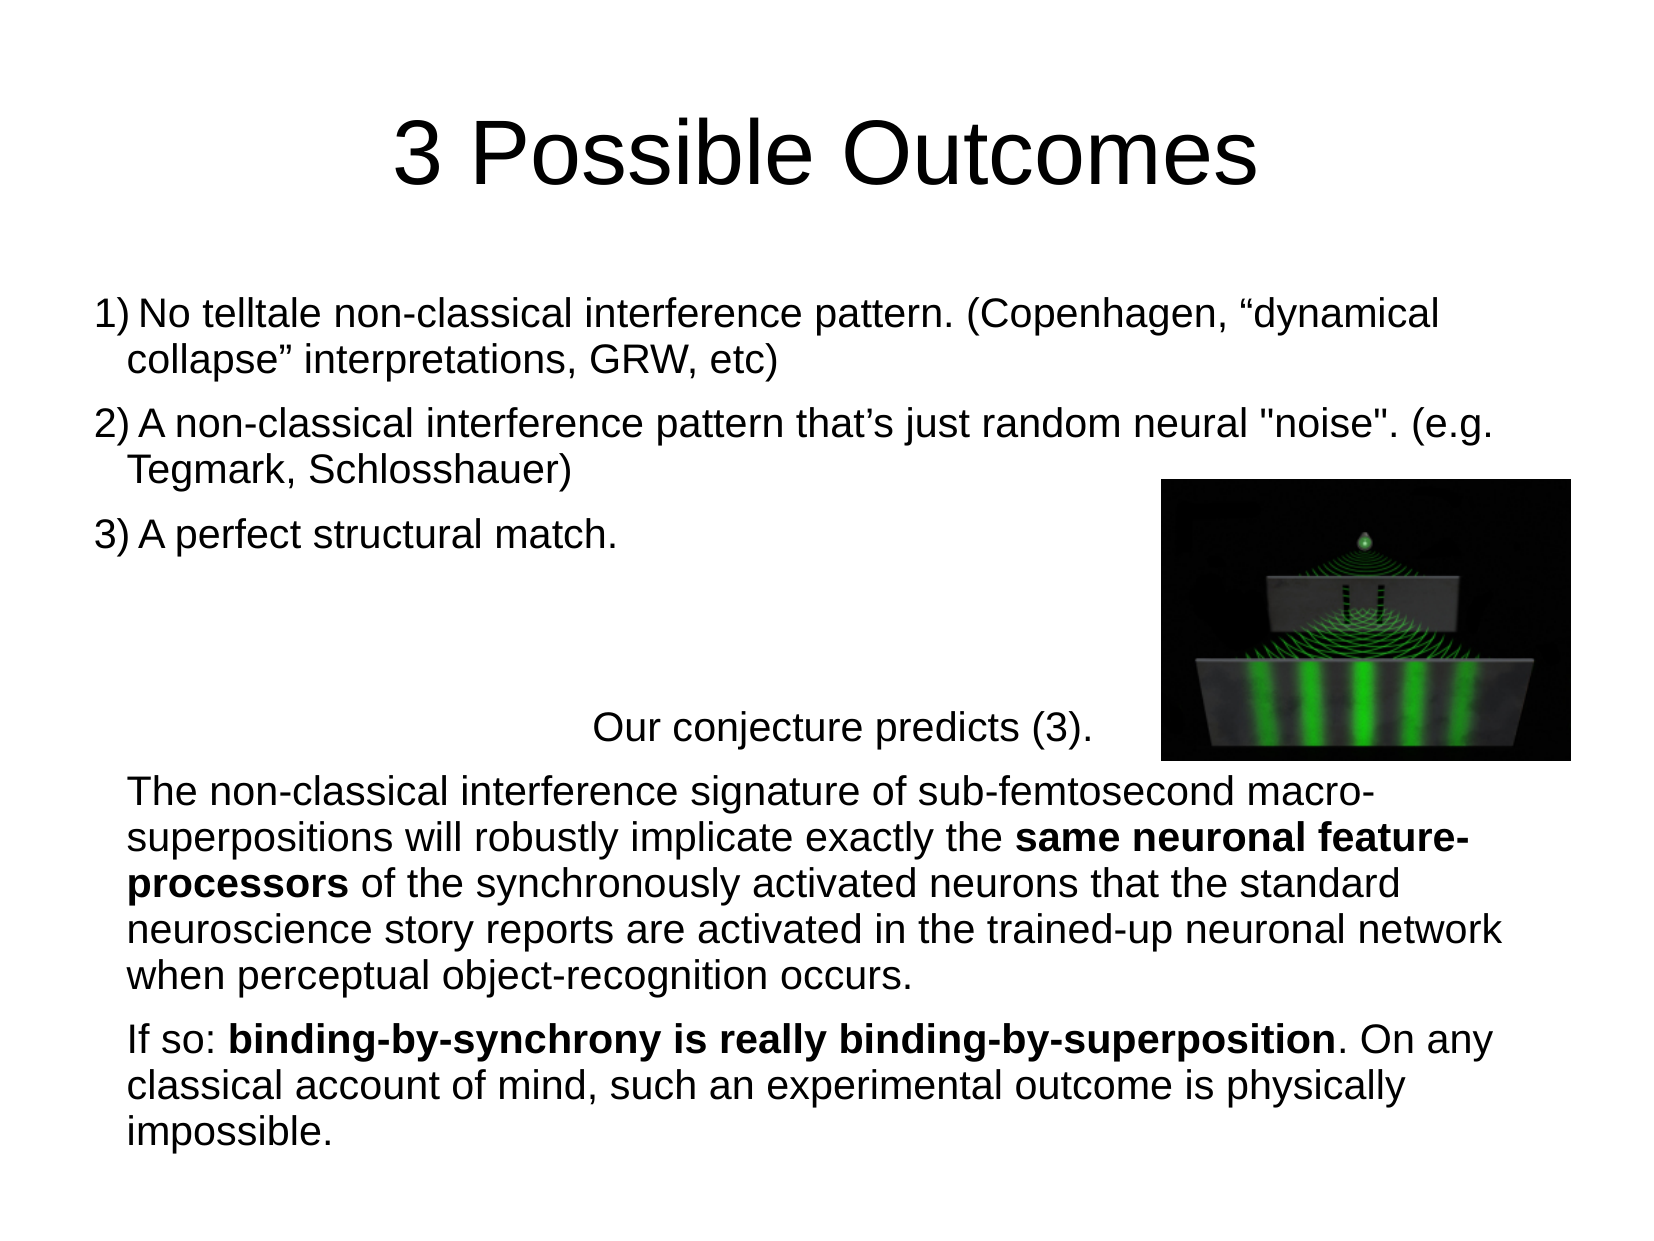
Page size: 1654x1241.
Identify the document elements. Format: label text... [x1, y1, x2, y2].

title 3 Possible Outcomes [82, 49, 1571, 257]
picture [1161, 479, 1571, 761]
list No telltale non-classical interference pattern. (Copenhagen, “dynamical collapse” interpretations, GRW, etc) A non-classical interference pattern that’s just random neural "noise". (e.g. Tegmark, Schlosshauer) A perfect structural match. Our conjecture predicts (3). The non-classical interference signature of sub-femtosecond macro-superpositions will robustly implicate exactly the same neuronal feature-processors of the synchronously activated neurons that the standard neuroscience story reports are activated in the trained-up neuronal network when perceptual object-recognition occurs. If so: binding-by-synchrony is really binding-by-superposition. On any classical account of mind, such an experimental outcome is physically impossible. [82, 290, 1571, 1171]
